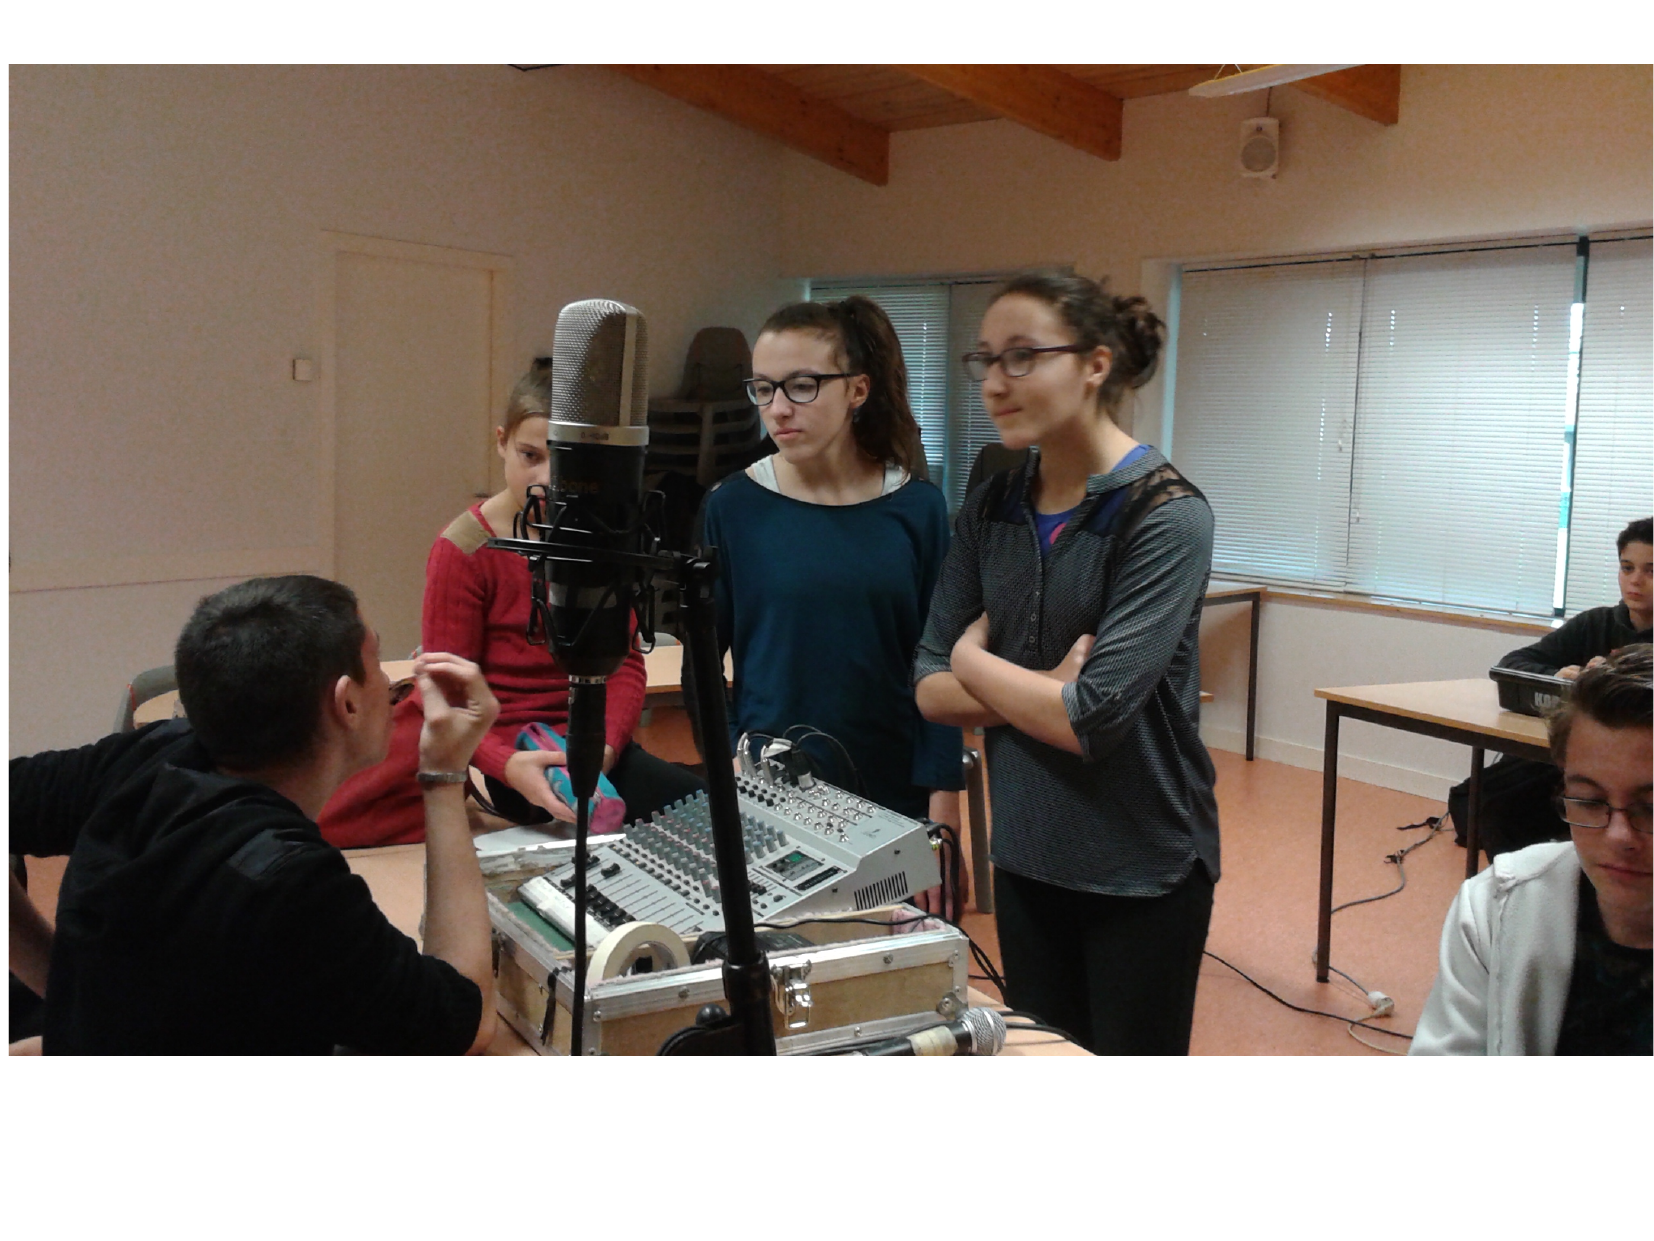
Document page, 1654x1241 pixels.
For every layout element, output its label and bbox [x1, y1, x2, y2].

picture [8, 63, 1654, 1056]
